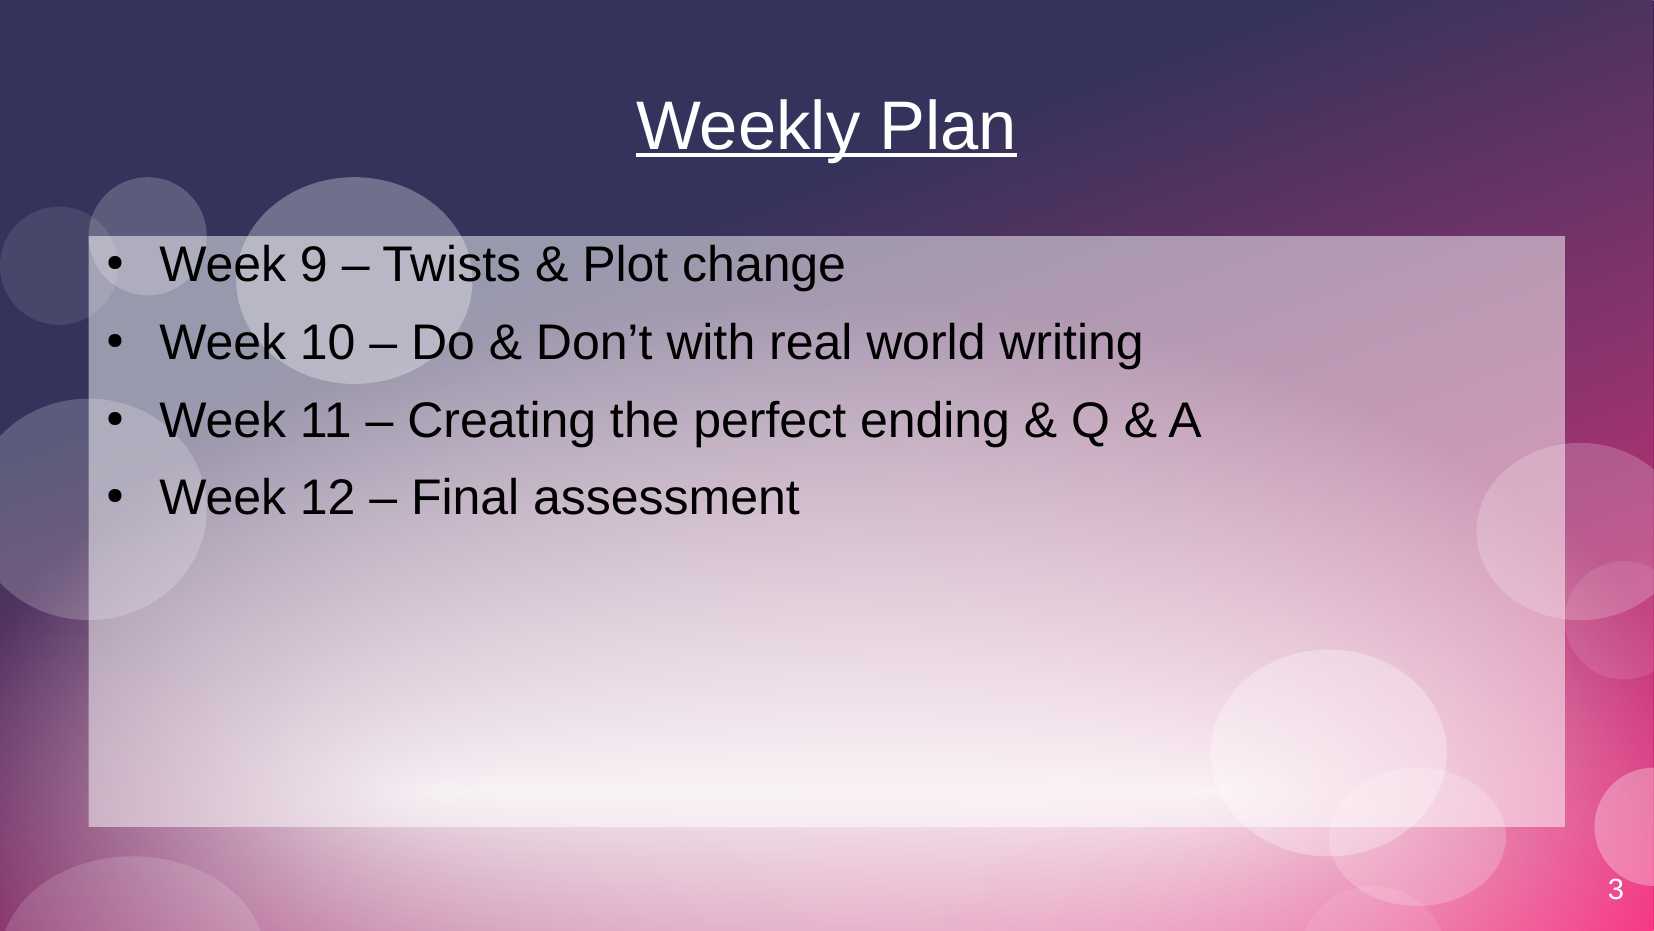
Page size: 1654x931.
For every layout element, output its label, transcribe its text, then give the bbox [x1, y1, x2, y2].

title Weekly Plan [88, 44, 1565, 207]
list Week 9 – Twists & Plot change Week 10 – Do & Don’t with real world writing Week 11 – Creating the perfect ending & Q & A Week 12 – Final assessment [88, 236, 1565, 827]
